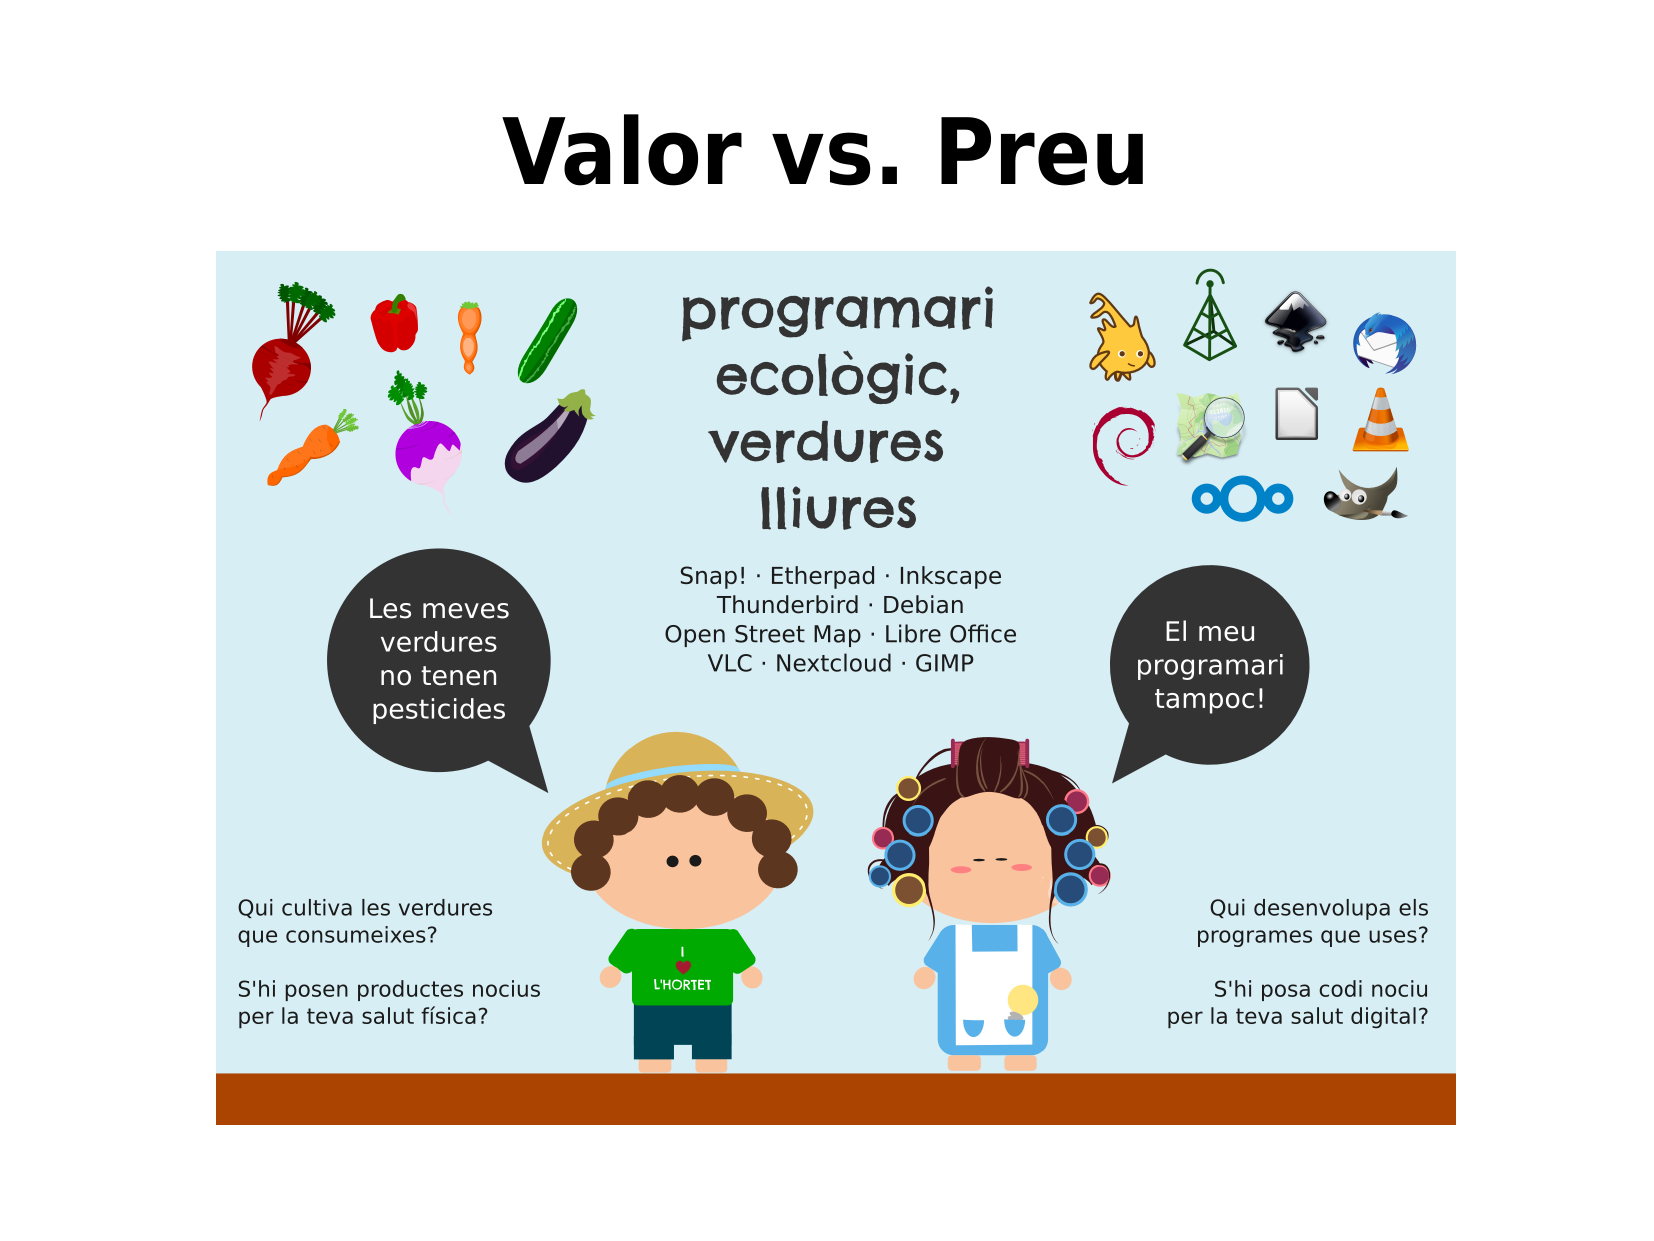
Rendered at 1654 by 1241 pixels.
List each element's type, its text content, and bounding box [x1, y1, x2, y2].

title Valor vs. Preu [82, 49, 1571, 257]
picture [216, 251, 1456, 1125]
